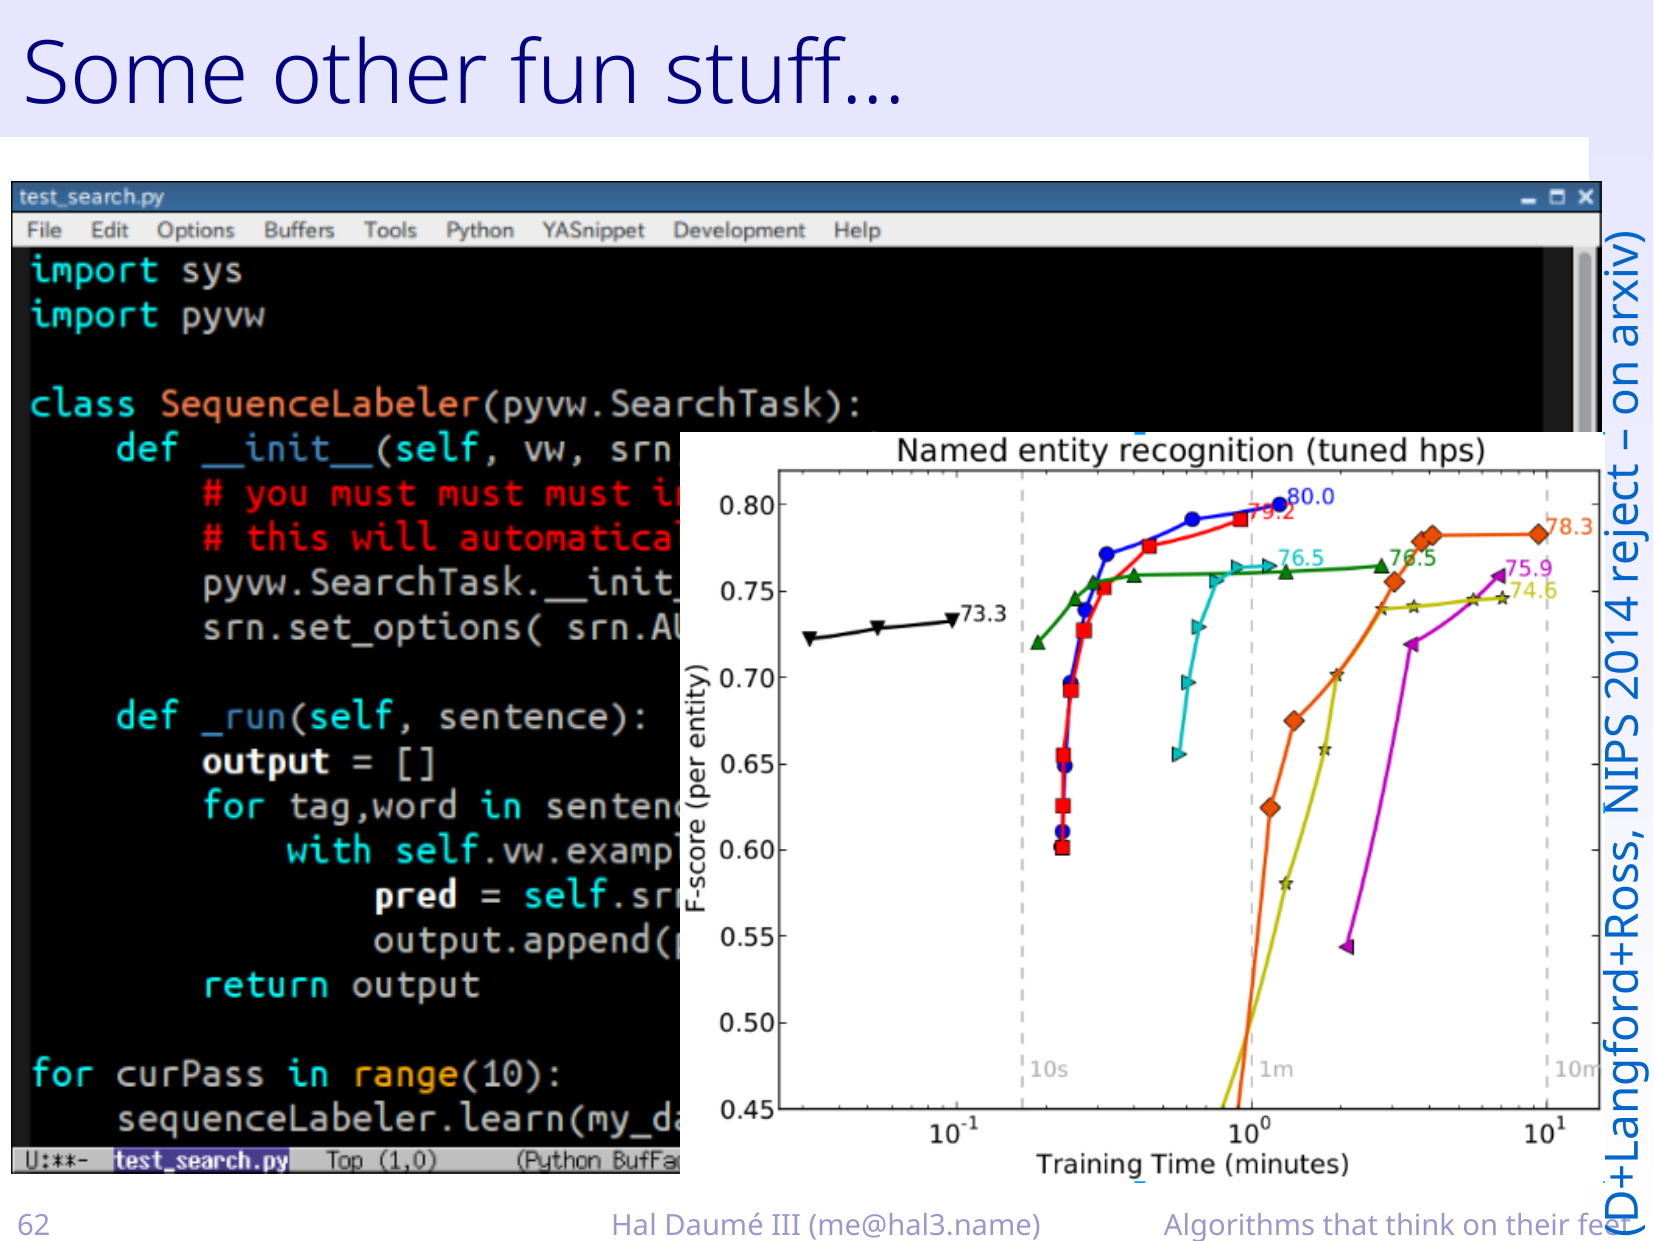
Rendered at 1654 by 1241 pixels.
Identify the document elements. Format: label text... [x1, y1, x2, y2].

text_box (D+Langford+Ross, NIPS 2014 reject – on arxiv) [1585, 223, 1648, 1241]
picture [11, 181, 1602, 1183]
title Some other fun stuff... [22, 8, 1639, 131]
